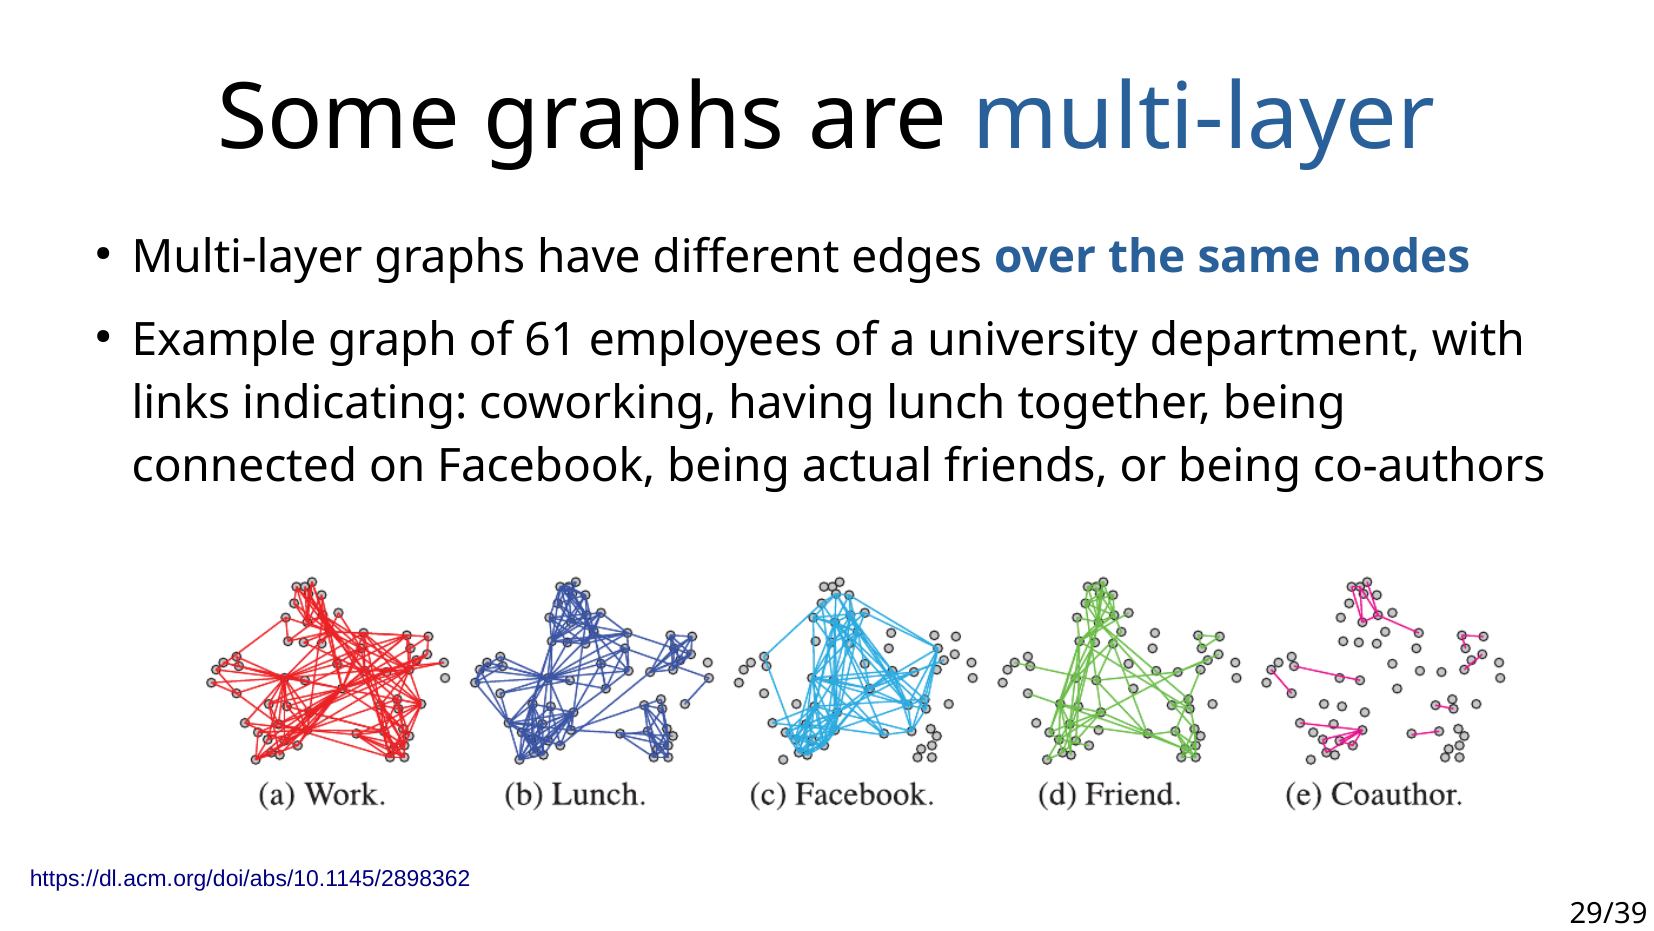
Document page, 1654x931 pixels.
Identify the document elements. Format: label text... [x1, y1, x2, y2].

text_box https://dl.acm.org/doi/abs/10.1145/2898362 [15, 858, 762, 916]
picture [185, 559, 1525, 824]
title Some graphs are multi-layer [82, 1, 1571, 223]
list Multi-layer graphs have different edges over the same nodes Example graph of 61 employees of a university department, with links indicating: coworking, having lunch together, being connected on Facebook, being actual friends, or being co-authors [82, 223, 1571, 541]
